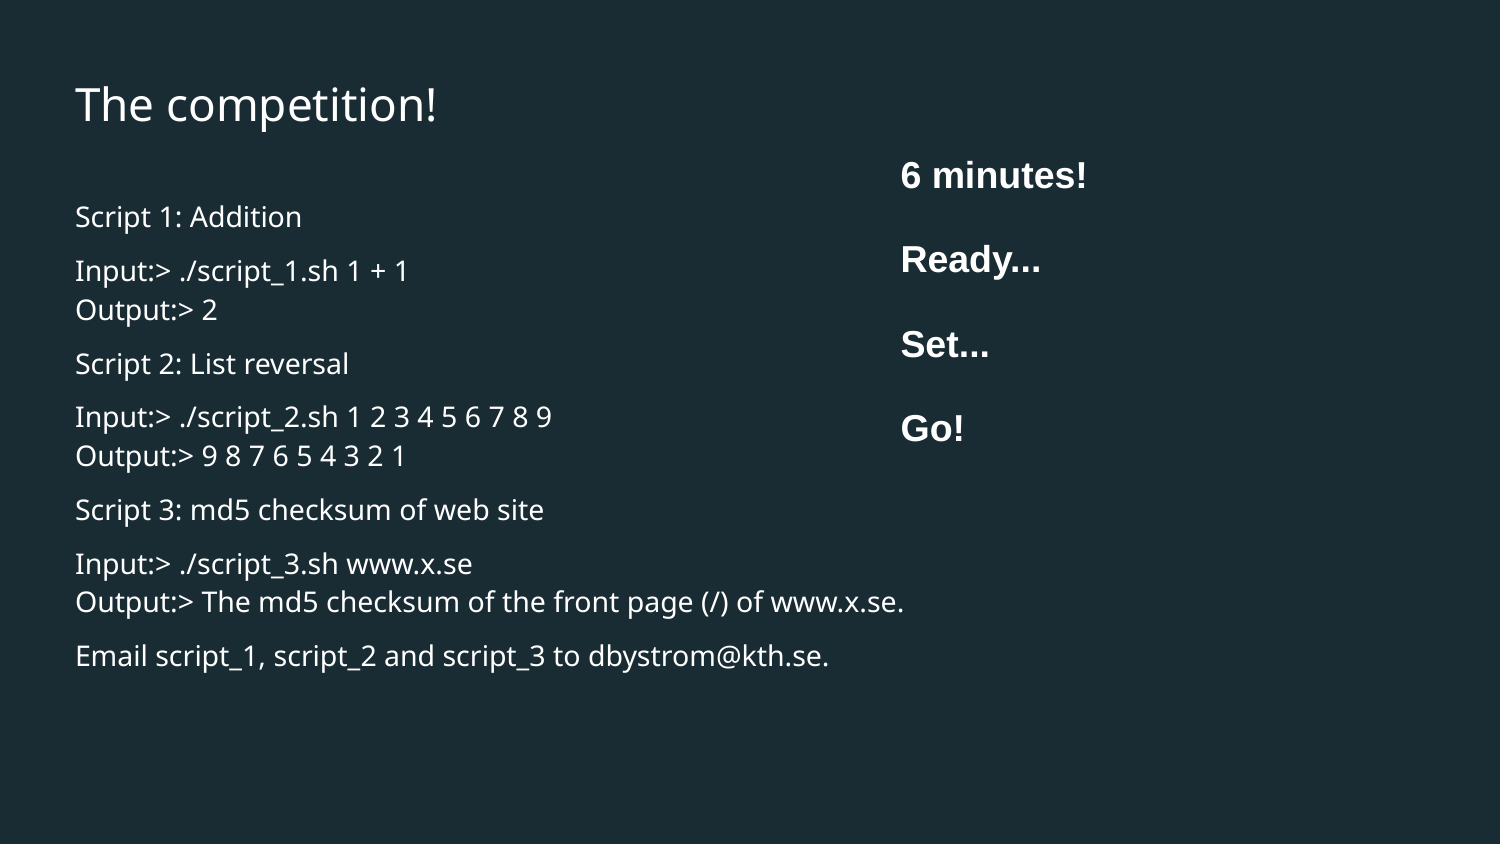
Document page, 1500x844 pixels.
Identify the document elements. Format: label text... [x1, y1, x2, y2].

text_box 6 minutes! Ready... Set... Go! [885, 147, 1152, 457]
list Script 1: Addition Input:> ./script_1.sh 1 + 1 Output:> 2 Script 2: List reversal Input:> ./script_2.sh 1 2 3 4 5 6 7 8 9 Output:> 9 8 7 6 5 4 3 2 1 Script 3: md5 checksum of web site Input:> ./script_3.sh www.x.se Output:> The md5 checksum of the front page (/) of www.x.se. Email script_1, script_2 and script_3 to dbystrom@kth.se. [75, 197, 1425, 687]
title The competition! [75, 33, 1425, 175]
